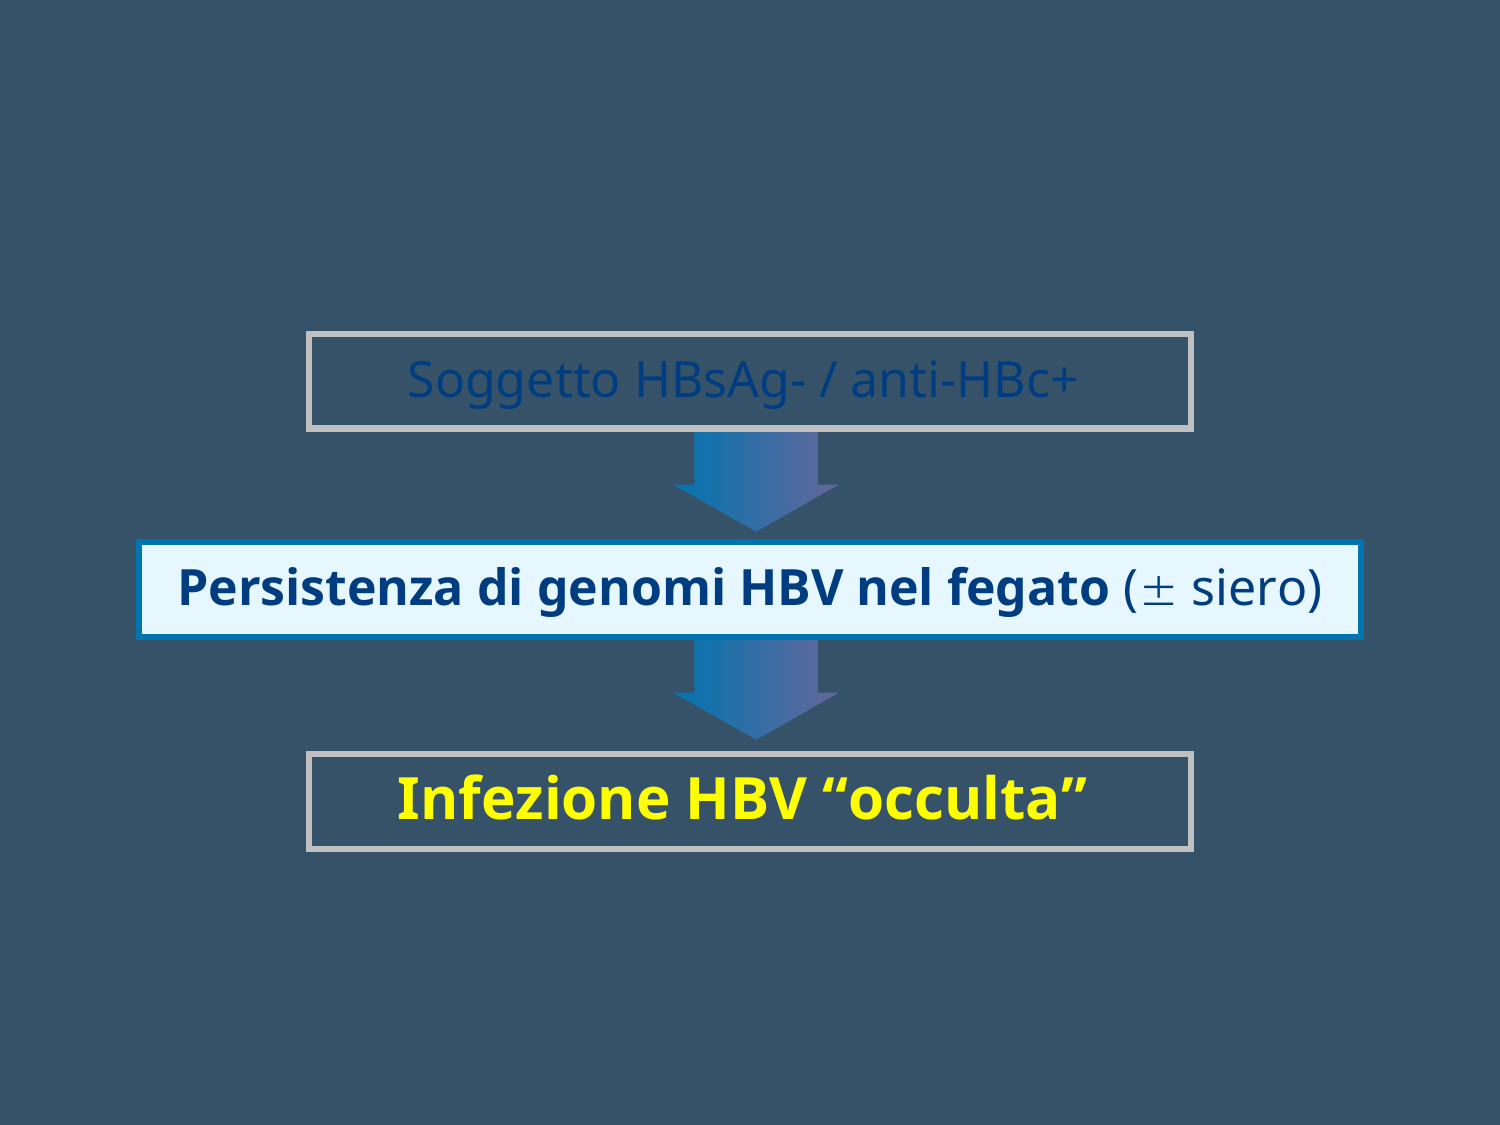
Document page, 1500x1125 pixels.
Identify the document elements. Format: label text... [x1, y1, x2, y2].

text_box Soggetto HBsAg- / anti-HBc+ [309, 333, 1191, 429]
text_box [673, 637, 839, 740]
text_box [673, 429, 839, 532]
text_box Infezione HBV “occulta” [309, 753, 1191, 849]
text_box Persistenza di genomi HBV nel fegato ( siero) [139, 541, 1361, 637]
